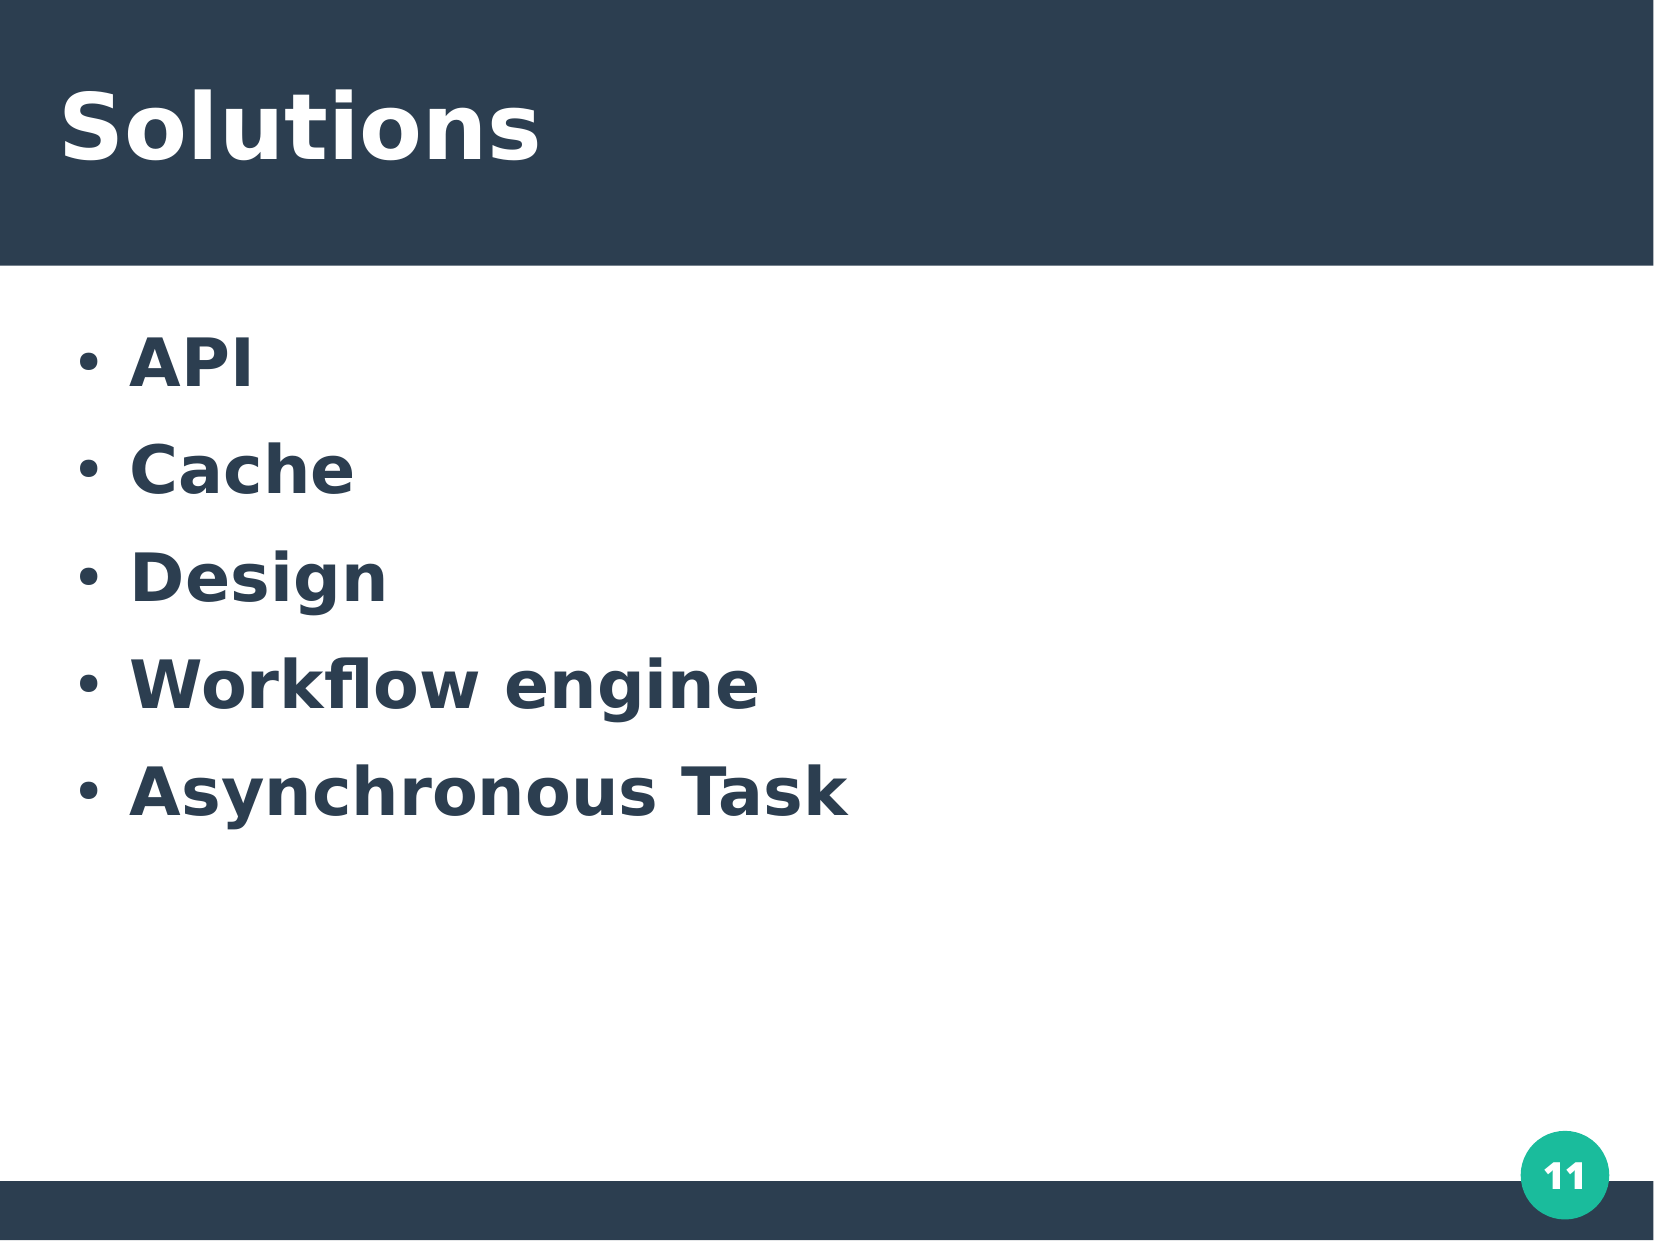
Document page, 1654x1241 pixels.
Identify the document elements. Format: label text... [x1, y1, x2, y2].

list API Cache Design Workflow engine Asynchronous Task [59, 324, 1595, 1152]
title Solutions [59, 49, 1595, 207]
